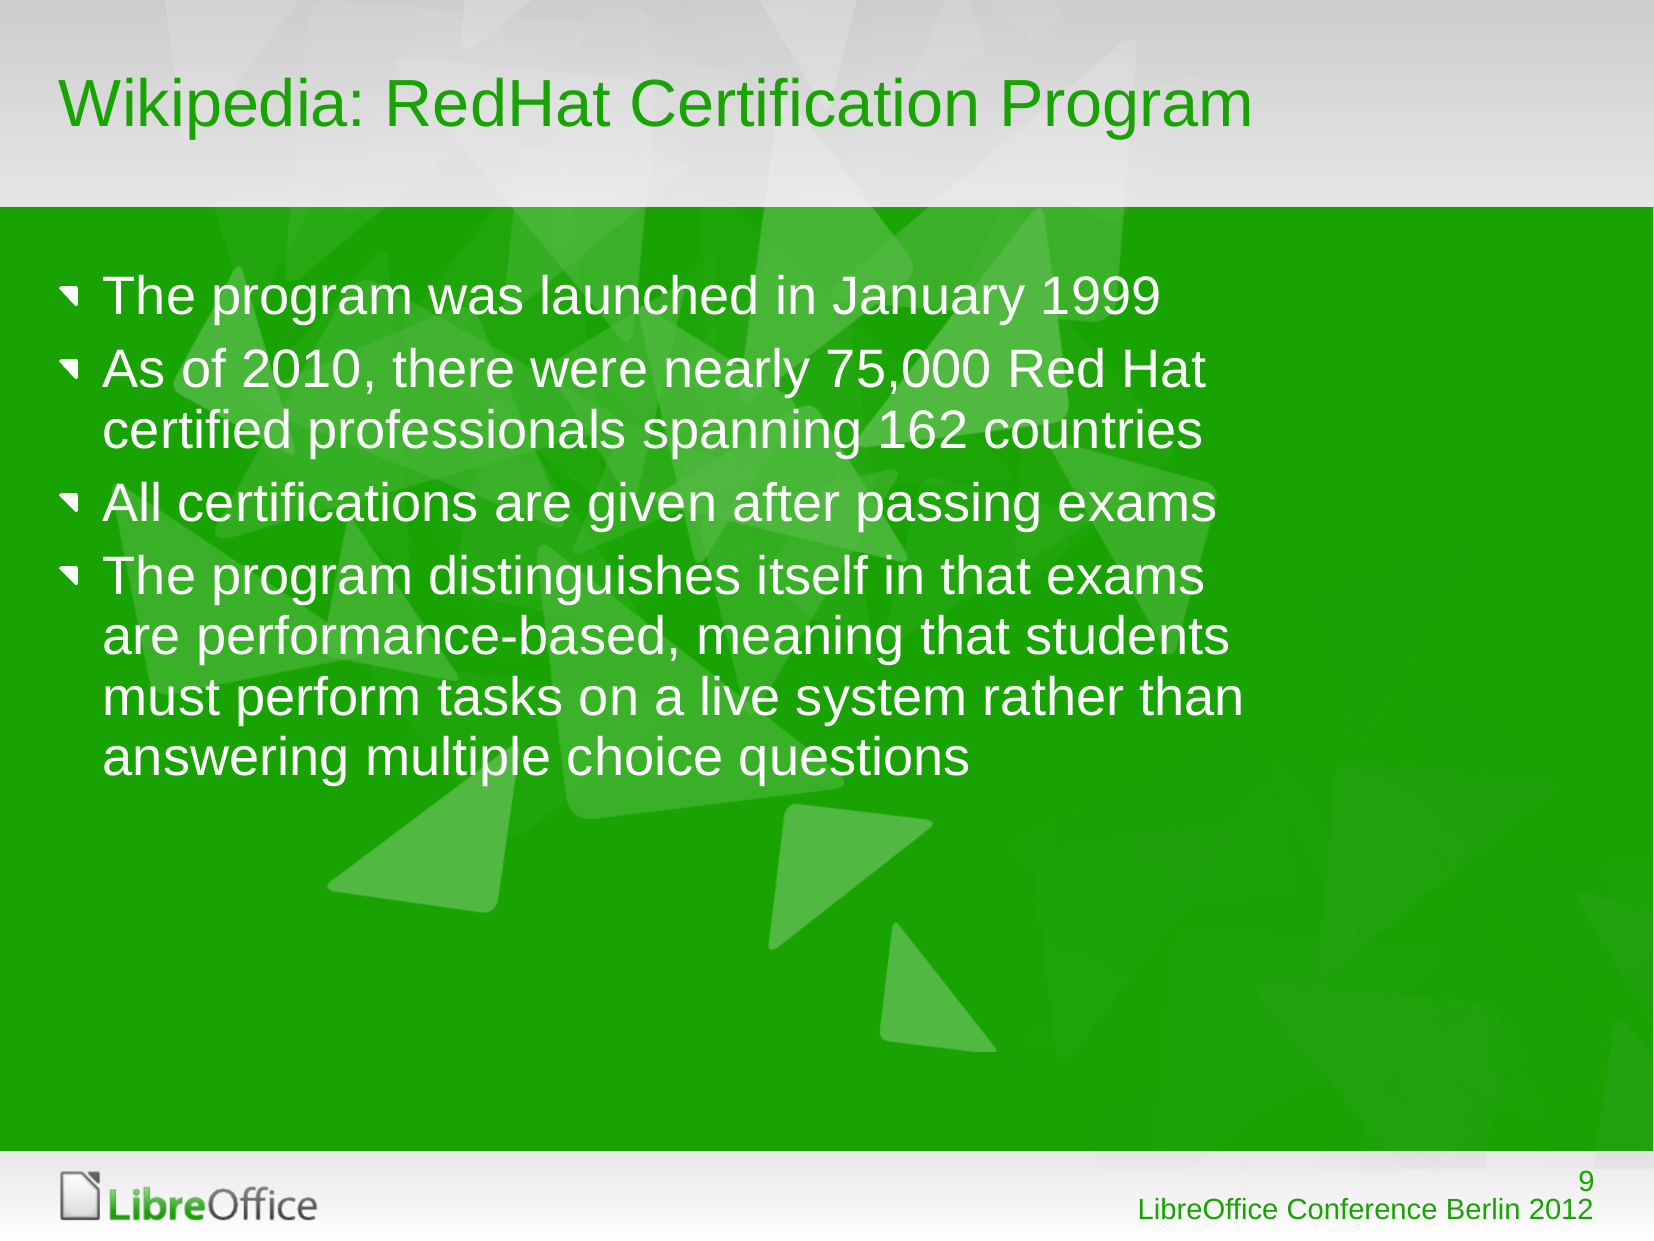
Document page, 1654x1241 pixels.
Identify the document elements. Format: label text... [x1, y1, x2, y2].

title Wikipedia: RedHat Certification Program [59, 29, 1595, 178]
picture [0, 0, 1654, 1169]
picture [41, 1152, 337, 1240]
list The program was launched in January 1999 As of 2010, there were nearly 75,000 Red Hat certified professionals spanning 162 countries All certifications are given after passing exams The program distinguishes itself in that exams are performance-based, meaning that students must perform tasks on a live system rather than answering multiple choice questions [59, 265, 1595, 788]
